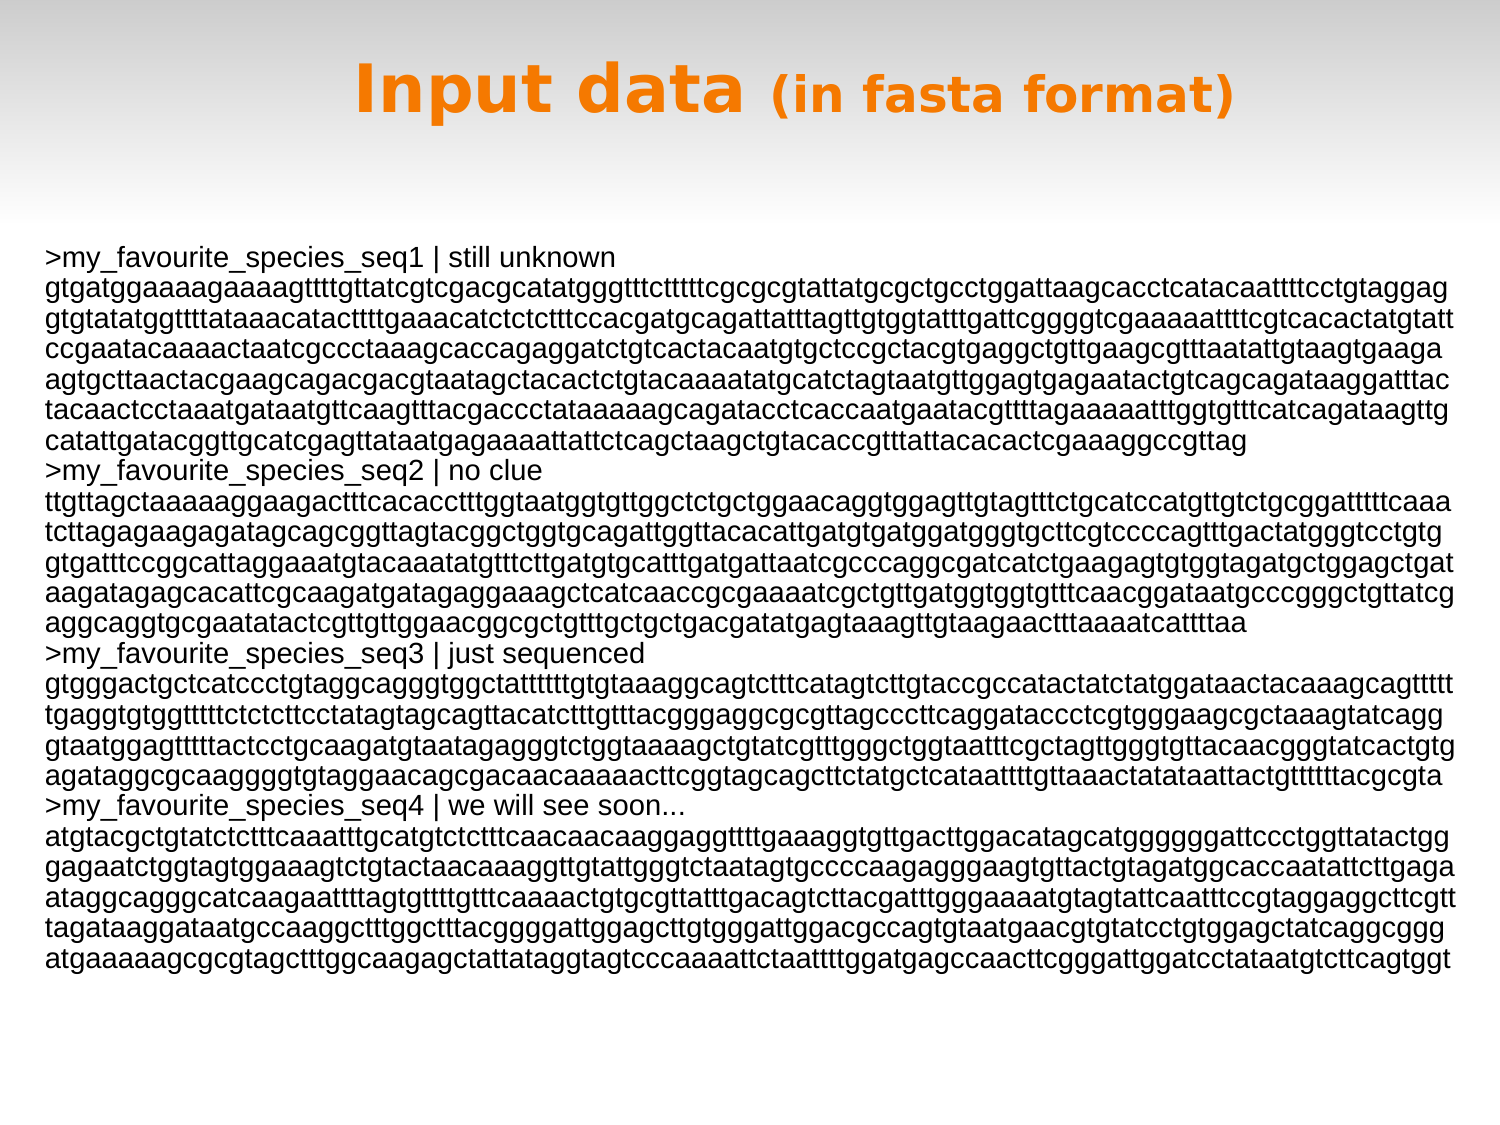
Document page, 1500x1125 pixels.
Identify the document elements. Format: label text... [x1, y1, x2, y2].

text_box >my_favourite_species_seq1 | still unknown gtgatggaaaagaaaagttttgttatcgtcgacgcatatgggtttctttttcgcgcgtattatgcgctgcctggattaagcacctcatacaattttcctgtaggaggtgtatatggttttataaacatacttttgaaacatctctctttccacgatgcagattatttagttgtggtatttgattcggggtcgaaaaattttcgtcacactatgtattccgaatacaaaactaatcgccctaaagcaccagaggatctgtcactacaatgtgctccgctacgtgaggctgttgaagcgtttaatattgtaagtgaagaagtgcttaactacgaagcagacgacgtaatagctacactctgtacaaaatatgcatctagtaatgttggagtgagaatactgtcagcagataaggatttactacaactcctaaatgataatgttcaagtttacgaccctataaaaagcagatacctcaccaatgaatacgttttagaaaaatttggtgtttcatcagataagttgcatattgatacggttgcatcgagttataatgagaaaattattctcagctaagctgtacaccgtttattacacactcgaaaggccgttag >my_favourite_species_seq2 | no clue ttgttagctaaaaaggaagactttcacacctttggtaatggtgttggctctgctggaacaggtggagttgtagtttctgcatccatgttgtctgcggatttttcaaatcttagagaagagatagcagcggttagtacggctggtgcagattggttacacattgatgtgatggatgggtgcttcgtccccagtttgactatgggtcctgtggtgatttccggcattaggaaatgtacaaatatgtttcttgatgtgcatttgatgattaatcgcccaggcgatcatctgaagagtgtggtagatgctggagctgataagatagagcacattcgcaagatgatagaggaaagctcatcaaccgcgaaaatcgctgttgatggtggtgtttcaacggataatgcccgggctgttatcgaggcaggtgcgaatatactcgttgttggaacggcgctgtttgctgctgacgatatgagtaaagttgtaagaactttaaaatcattttaa >my_favourite_species_seq3 | just sequenced gtgggactgctcatccctgtaggcagggtggctattttttgtgtaaaggcagtctttcatagtcttgtaccgccatactatctatggataactacaaagcagttttttgaggtgtggtttttctctcttcctatagtagcagttacatctttgtttacgggaggcgcgttagcccttcaggataccctcgtgggaagcgctaaagtatcagggtaatggagtttttactcctgcaagatgtaatagagggtctggtaaaagctgtatcgtttgggctggtaatttcgctagttgggtgttacaacgggtatcactgtgagataggcgcaaggggtgtaggaacagcgacaacaaaaacttcggtagcagcttctatgctcataattttgttaaactatataattactgttttttacgcgta >my_favourite_species_seq4 | we will see soon... atgtacgctgtatctctttcaaatttgcatgtctctttcaacaacaaggaggttttgaaaggtgttgacttggacatagcatggggggattccctggttatactgggagaatctggtagtggaaagtctgtactaacaaaggttgtattgggtctaatagtgccccaagagggaagtgttactgtagatggcaccaatattcttgagaataggcagggcatcaagaattttagtgttttgtttcaaaactgtgcgttatttgacagtcttacgatttgggaaaatgtagtattcaatttccgtaggaggcttcgtttagataaggataatgccaaggctttggctttacggggattggagcttgtgggattggacgccagtgtaatgaacgtgtatcctgtggagctatcaggcgggatgaaaaagcgcgtagctttggcaagagctattataggtagtcccaaaattctaattttggatgagccaacttcgggattggatcctataatgtcttcagtggt [30, 235, 1475, 1045]
title Input data (in fasta format)‏ [128, 0, 1463, 198]
